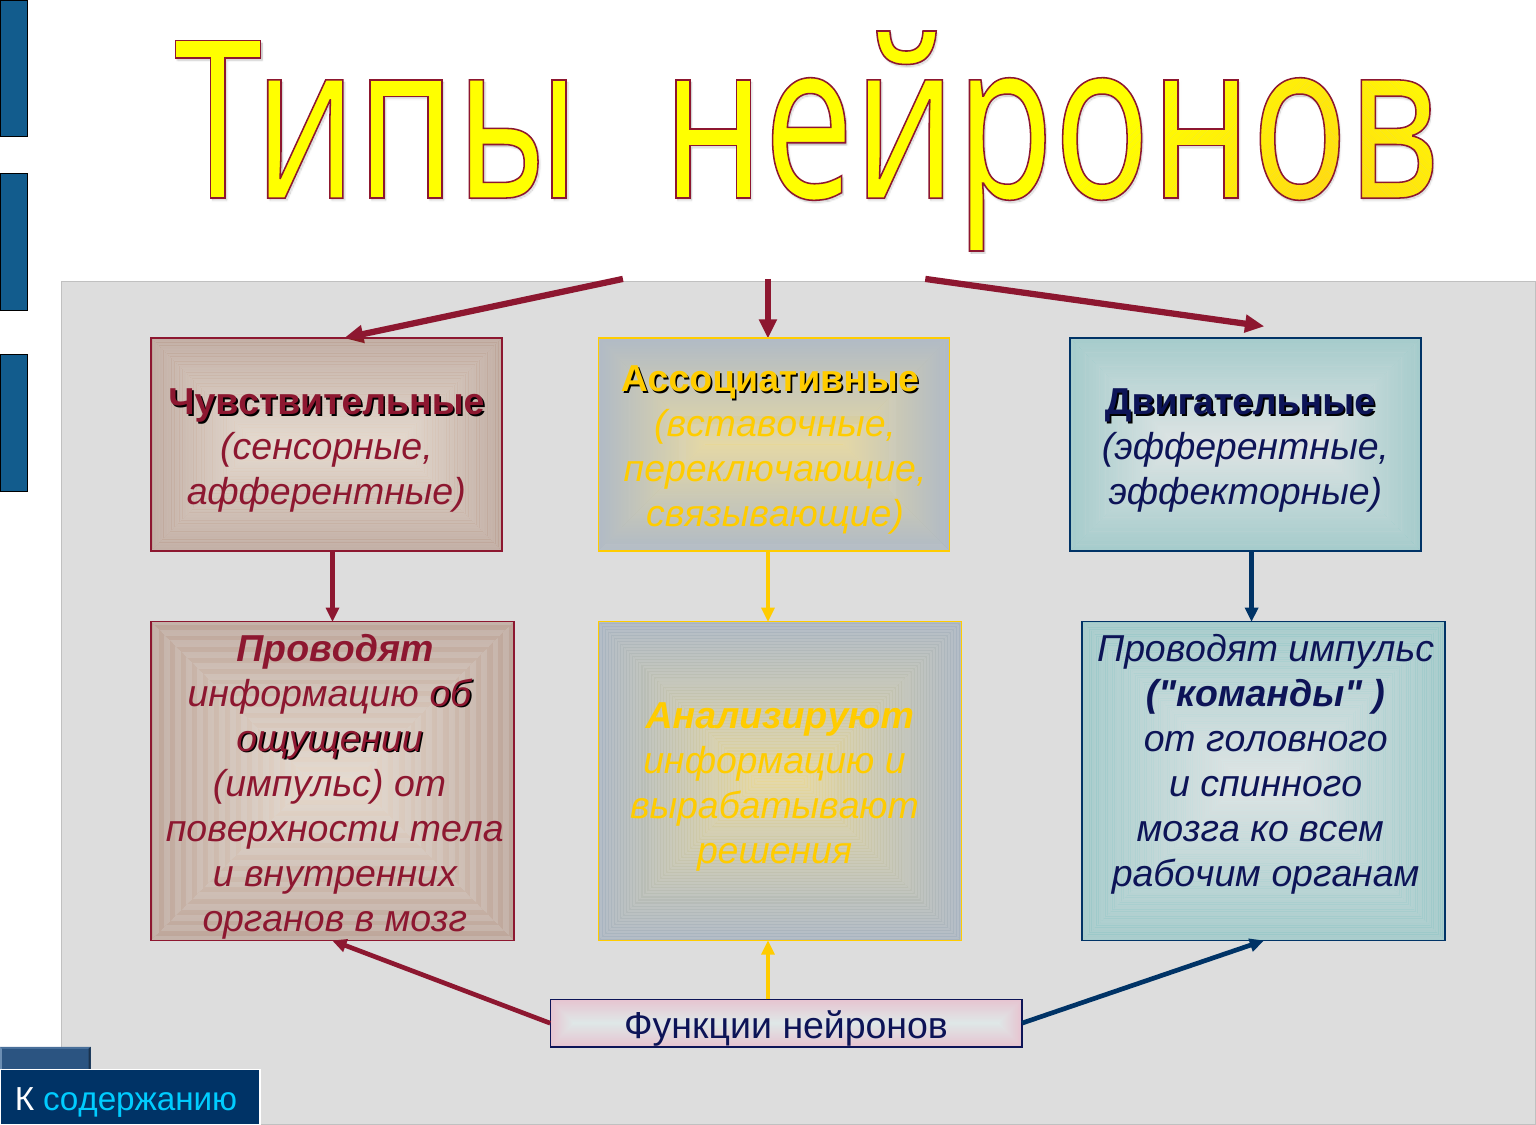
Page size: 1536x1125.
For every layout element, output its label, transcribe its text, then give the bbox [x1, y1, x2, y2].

text_box Типы нейронов [267, 79, 343, 199]
text_box [2, 1046, 91, 1069]
text_box Типы нейронов [1163, 79, 1239, 199]
text_box Типы нейронов [1062, 77, 1142, 201]
text_box Типы нейронов [1361, 79, 1433, 199]
text_box Типы нейронов [469, 79, 539, 199]
text_box Типы нейронов [969, 77, 1046, 251]
text_box Чувствительные (сенсорные, афферентные) [151, 337, 502, 551]
text_box Проводят информацию об ощущении (импульс) от поверхности тела и внутренних органов в мозг [151, 621, 514, 941]
text_box Проводят импульс ("команды" ) от головного и спинного мозга ко всем рабочим органам [1082, 621, 1446, 941]
text_box Типы нейронов [772, 77, 846, 201]
text_box Анализируют информацию и вырабатывают решения [598, 621, 962, 941]
text_box Типы нейронов [552, 79, 567, 199]
text_box Типы нейронов [676, 79, 751, 199]
text_box Типы нейронов [876, 31, 937, 65]
text_box Функции нейронов [550, 999, 1022, 1047]
text_box Типы нейронов [867, 79, 943, 199]
text_box Ассоциативные (вставочные, переключающие, связывающие) [598, 337, 950, 551]
text_box К содержанию [0, 1069, 260, 1125]
text_box Типы нейронов [1260, 77, 1340, 201]
text_box Двигательные (эфферентные, эффекторные) [1070, 337, 1421, 551]
text_box Типы нейронов [370, 79, 443, 199]
text_box Типы нейронов [175, 40, 261, 199]
